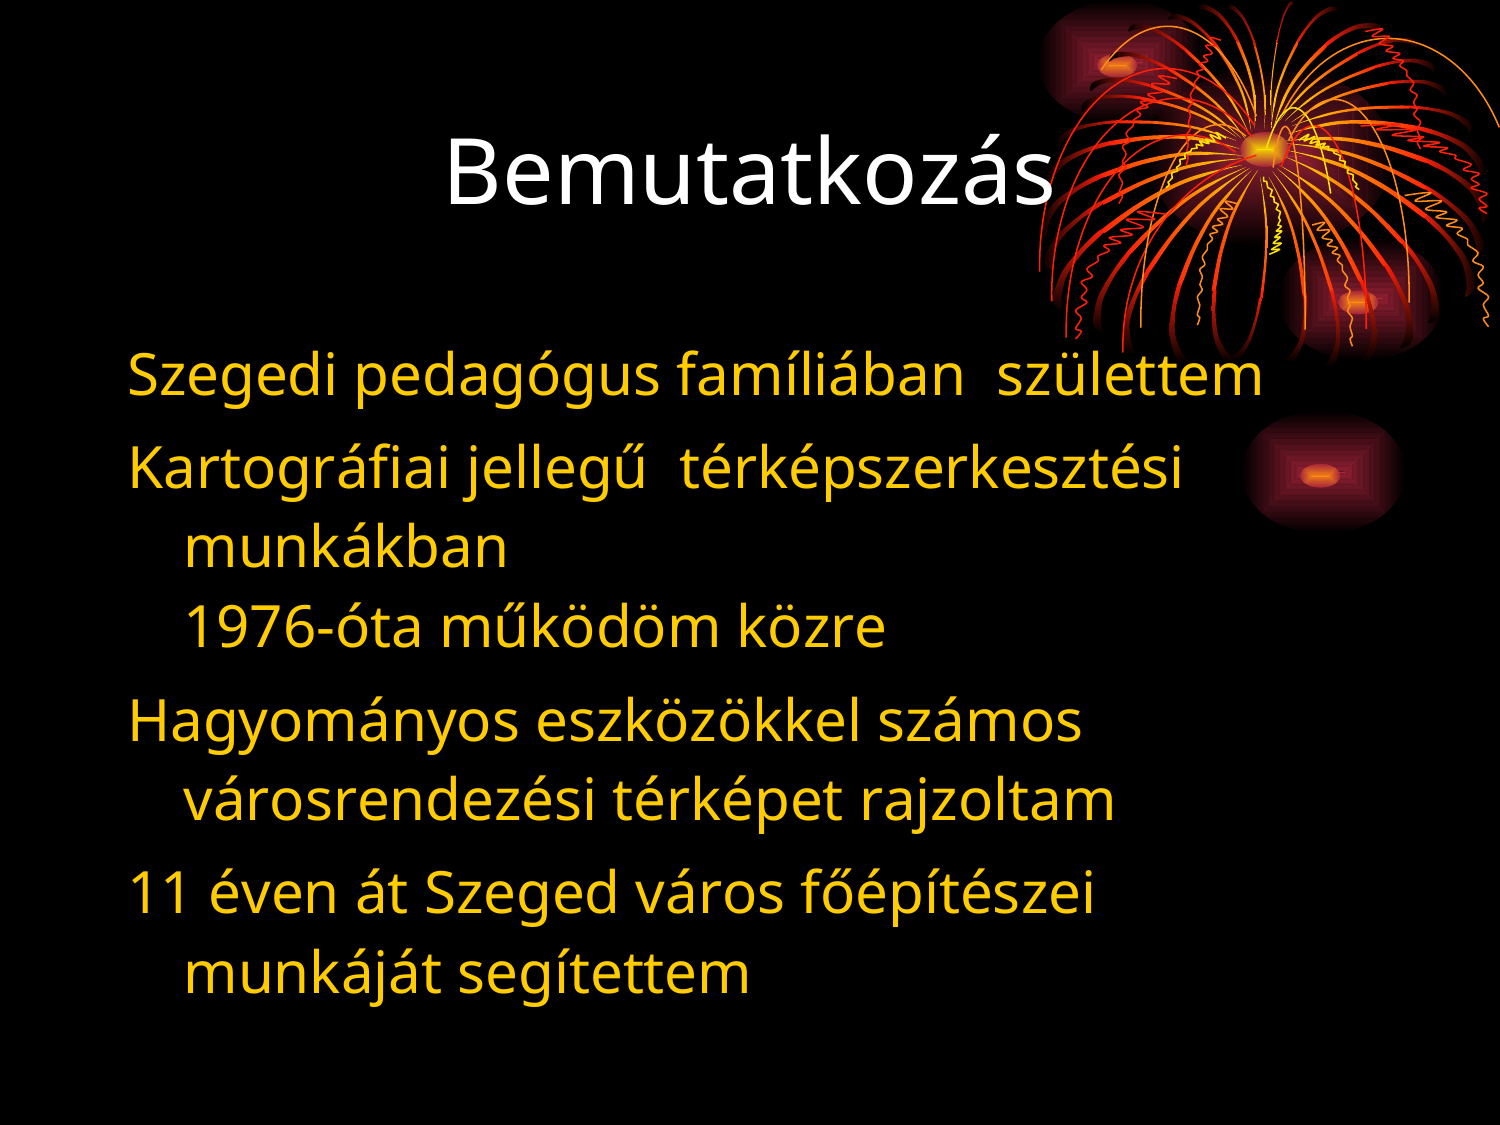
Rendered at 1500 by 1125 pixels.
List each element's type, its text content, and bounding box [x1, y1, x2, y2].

title Bemutatkozás [112, 49, 1388, 290]
list Szegedi pedagógus famíliában születtem Kartográfiai jellegű térképszerkesztési munkákban 1976-óta működöm közre Hagyományos eszközökkel számos városrendezési térképet rajzoltam 11 éven át Szeged város főépítészei munkáját segítettem [112, 324, 1388, 1125]
